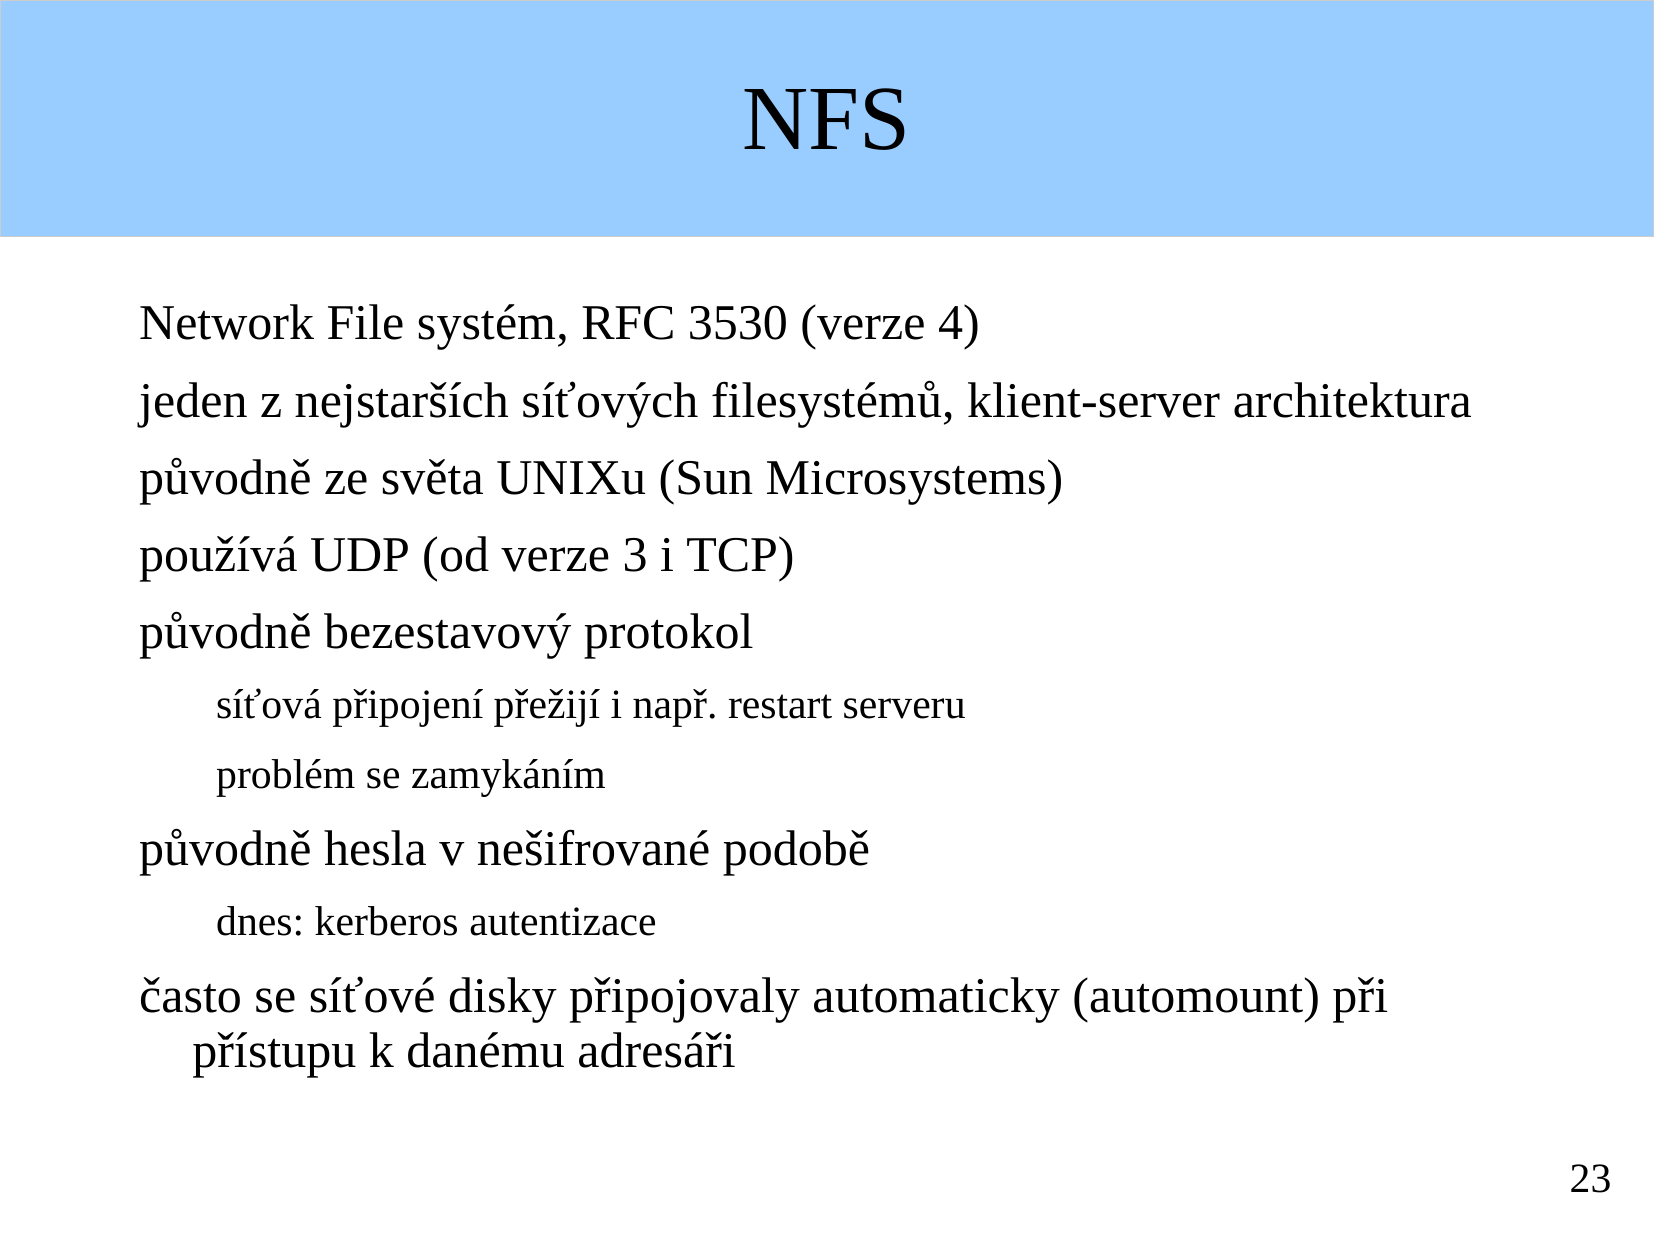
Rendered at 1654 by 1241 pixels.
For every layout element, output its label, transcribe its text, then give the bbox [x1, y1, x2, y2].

list Network File systém, RFC 3530 (verze 4) jeden z nejstarších síťových filesystémů, klient-server architektura původně ze světa UNIXu (Sun Microsystems) používá UDP (od verze 3 i TCP) původně bezestavový protokol síťová připojení přežijí i např. restart serveru problém se zamykáním původně hesla v nešifrované podobě dnes: kerberos autentizace často se síťové disky připojovaly automaticky (automount) při přístupu k danému adresáři [121, 295, 1534, 1127]
title NFS [0, 0, 1654, 237]
